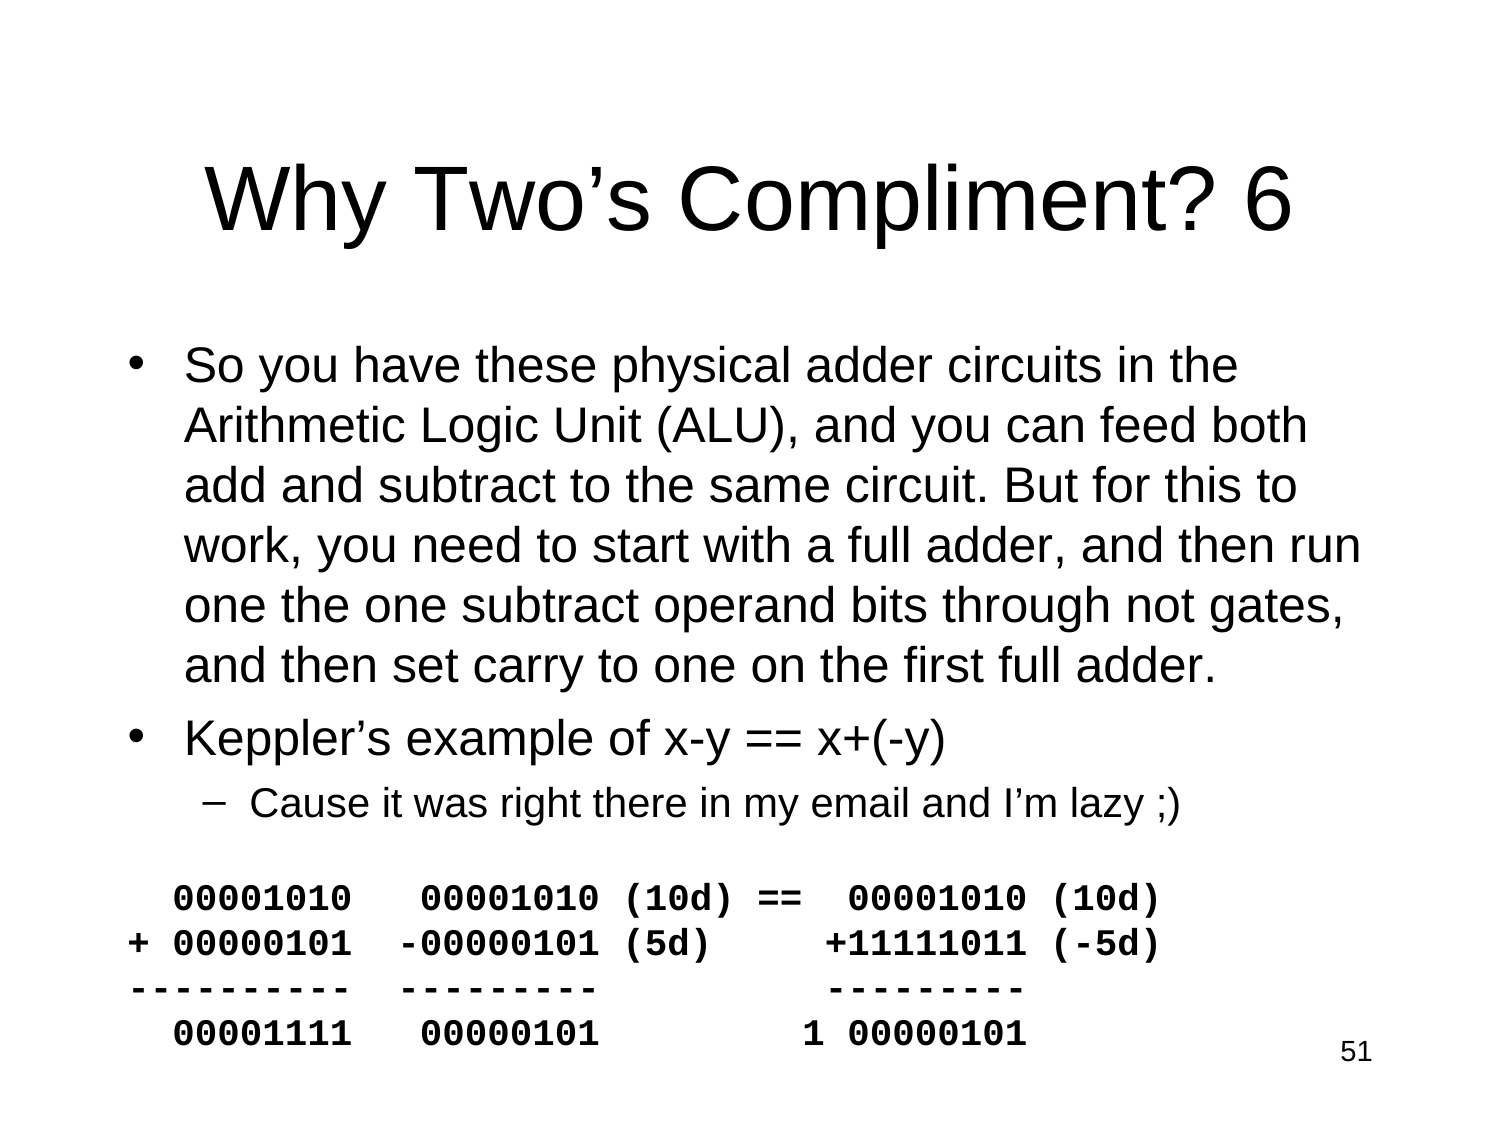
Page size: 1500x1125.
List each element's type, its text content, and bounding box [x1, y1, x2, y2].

title Why Two’s Compliment? 6 [112, 99, 1388, 288]
text_box 00001010 00001010 (10d) == 00001010 (10d) + 00000101 -00000101 (5d) +11111011 (-5d) ---------- --------- --------- 00001111 00000101 1 00000101 [112, 865, 1213, 1061]
list So you have these physical adder circuits in the Arithmetic Logic Unit (ALU), and you can feed both add and subtract to the same circuit. But for this to work, you need to start with a full adder, and then run one the one subtract operand bits through not gates, and then set carry to one on the first full adder. Keppler’s example of x-y == x+(-y) Cause it was right there in my email and I’m lazy ;) [112, 324, 1388, 1001]
text_box <number> [1074, 1025, 1388, 1101]
